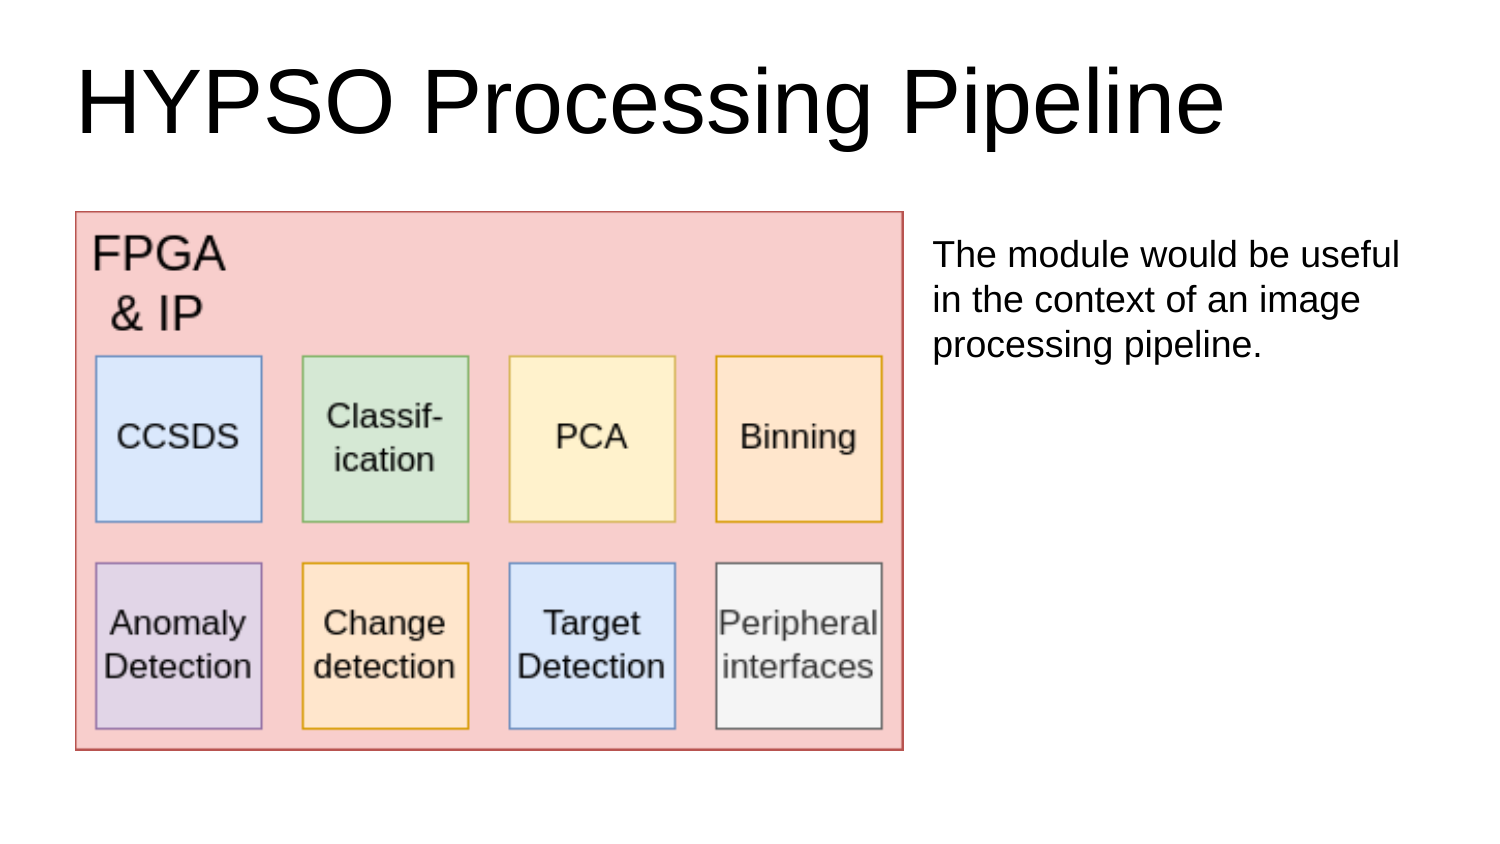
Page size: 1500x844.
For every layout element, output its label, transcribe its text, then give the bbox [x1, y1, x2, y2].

text_box The module would be useful in the context of an image processing pipeline. [917, 222, 1442, 374]
picture [75, 211, 904, 751]
title HYPSO Processing Pipeline [75, 33, 1425, 175]
